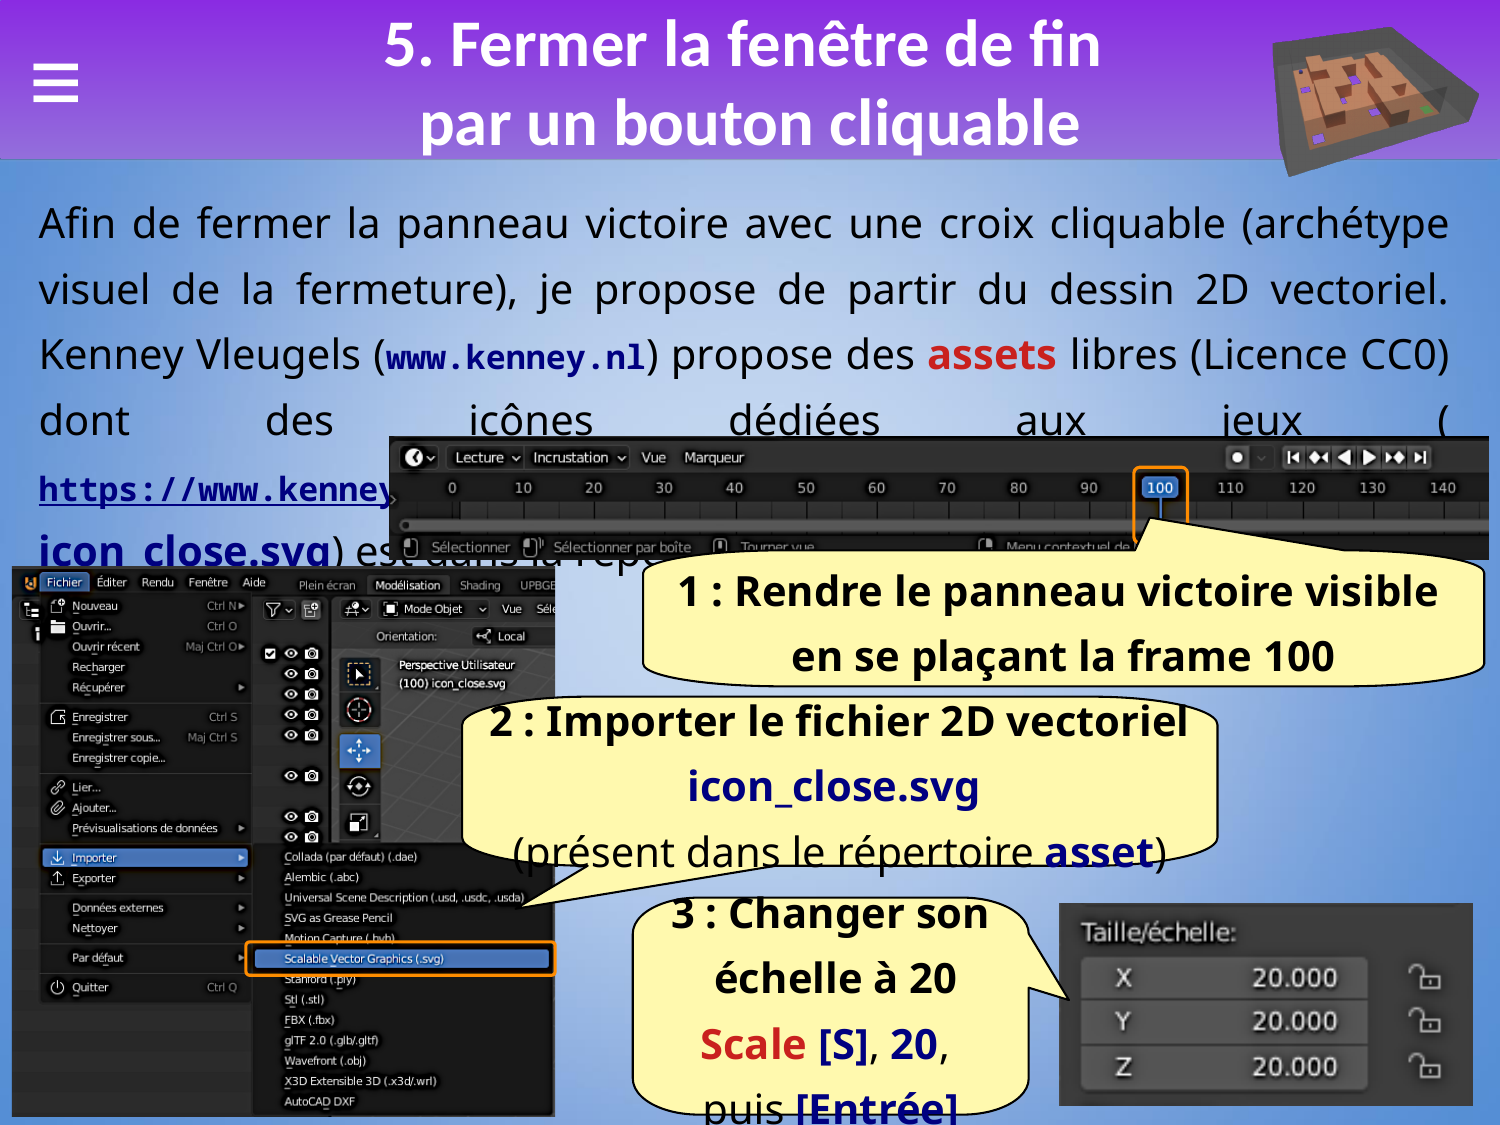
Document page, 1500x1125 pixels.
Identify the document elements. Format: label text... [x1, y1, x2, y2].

picture [709, 1115, 798, 1125]
text_box ≡ [14, 23, 101, 141]
picture [0, 27, 1500, 1125]
picture [735, 1115, 746, 1121]
text_box Afin de fermer la panneau victoire avec une croix cliquable (archétype visuel de la fermeture), je propose de partir du dessin 2D vectoriel. Kenney Vleugels (www.kenney.nl) propose des assets libres (Licence CC0) dont des icônes dédiées aux jeux (https://www.kenney.nl/assets/game-icons). L’icône de la croix (fichier icon_close.svg) est dans la répertoire asset du tutoriel. [23, 178, 1465, 434]
text_box 2 : Importer le fichier 2D vectoriel icon_close.svg (présent dans le répertoire asset) [462, 696, 1218, 909]
picture [709, 1115, 721, 1121]
text_box 5. Fermer la fenêtre de fin par un bouton cliquable [0, 0, 1500, 159]
text_box 1 : Rendre le panneau victoire visible en se plaçant la frame 100 [643, 517, 1485, 687]
picture [803, 1115, 951, 1125]
text_box 3 : Changer son échelle à 20 Scale [S], 20, puis [Entrée] [632, 897, 1069, 1115]
